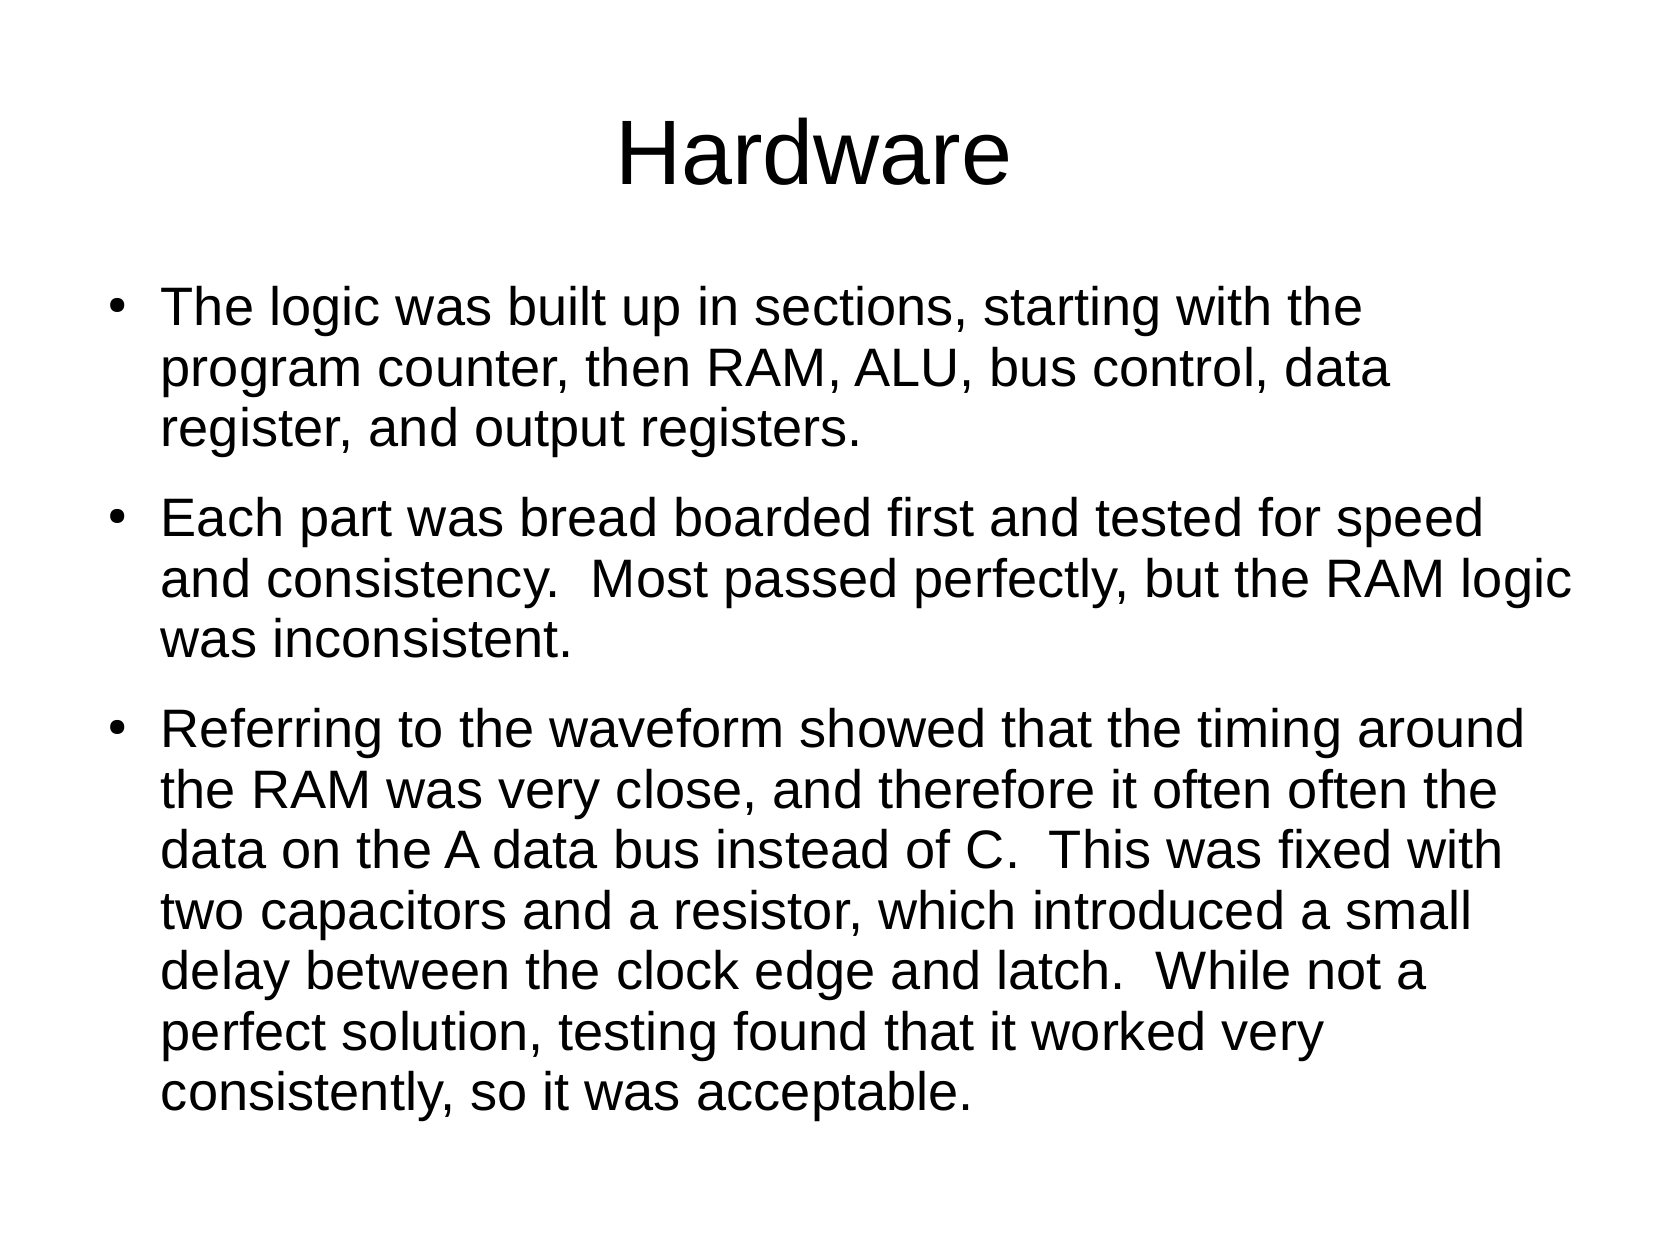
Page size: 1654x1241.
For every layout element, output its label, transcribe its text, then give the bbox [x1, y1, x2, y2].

list The logic was built up in sections, starting with the program counter, then RAM, ALU, bus control, data register, and output registers. Each part was bread boarded first and tested for speed and consistency. Most passed perfectly, but the RAM logic was inconsistent. Referring to the waveform showed that the timing around the RAM was very close, and therefore it often often the data on the A data bus instead of C. This was fixed with two capacitors and a resistor, which introduced a small delay between the clock edge and latch. While not a perfect solution, testing found that it worked very consistently, so it was acceptable. [90, 276, 1579, 1123]
title Hardware [82, 49, 1571, 257]
